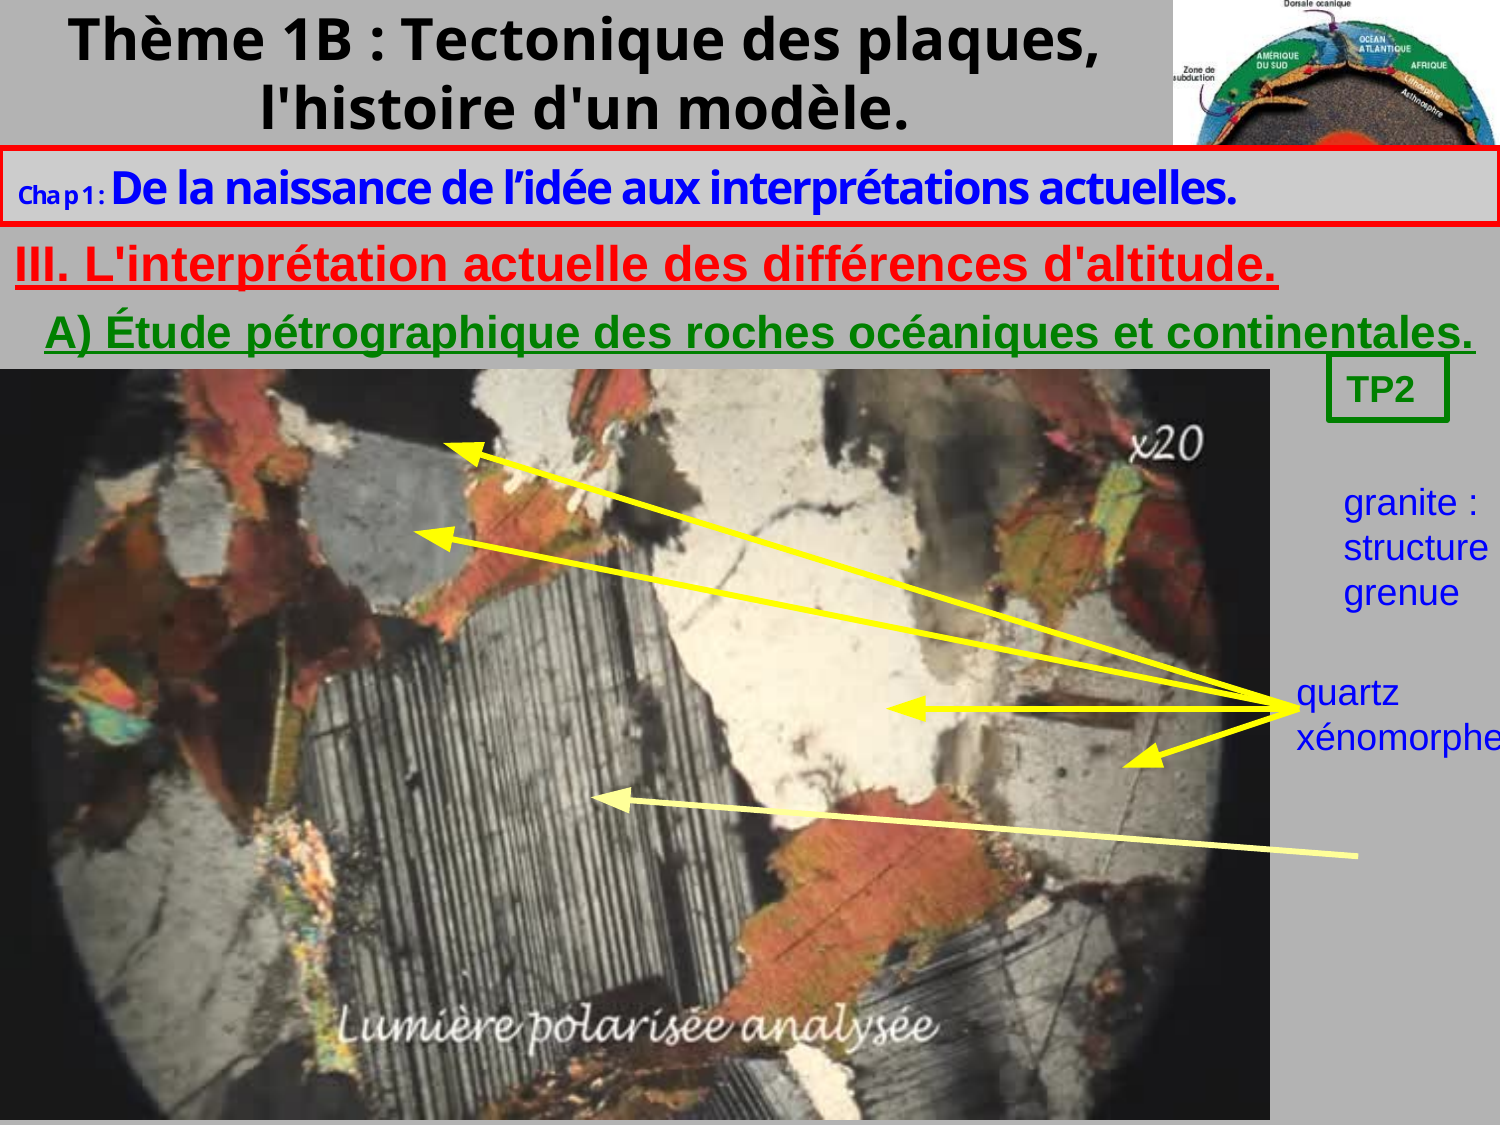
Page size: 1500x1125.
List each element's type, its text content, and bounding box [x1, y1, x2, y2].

text_box A) Étude pétrographique des roches océaniques et continentales. [29, 295, 1500, 366]
text_box Cha p 1 : De la naissance de l’idée aux interprétations actuelles. [0, 147, 1500, 224]
picture [0, 369, 1270, 1120]
picture [1173, 0, 1500, 147]
text_box TP2 [1328, 354, 1447, 421]
text_box III. L'interprétation actuelle des différences d'altitude. [0, 224, 1418, 300]
text_box quartz xénomorphe [1281, 660, 1500, 766]
text_box granite : structure grenue [1328, 470, 1500, 621]
text_box Thème 1B : Tectonique des plaques, l'histoire d'un modèle. [0, 0, 1173, 147]
